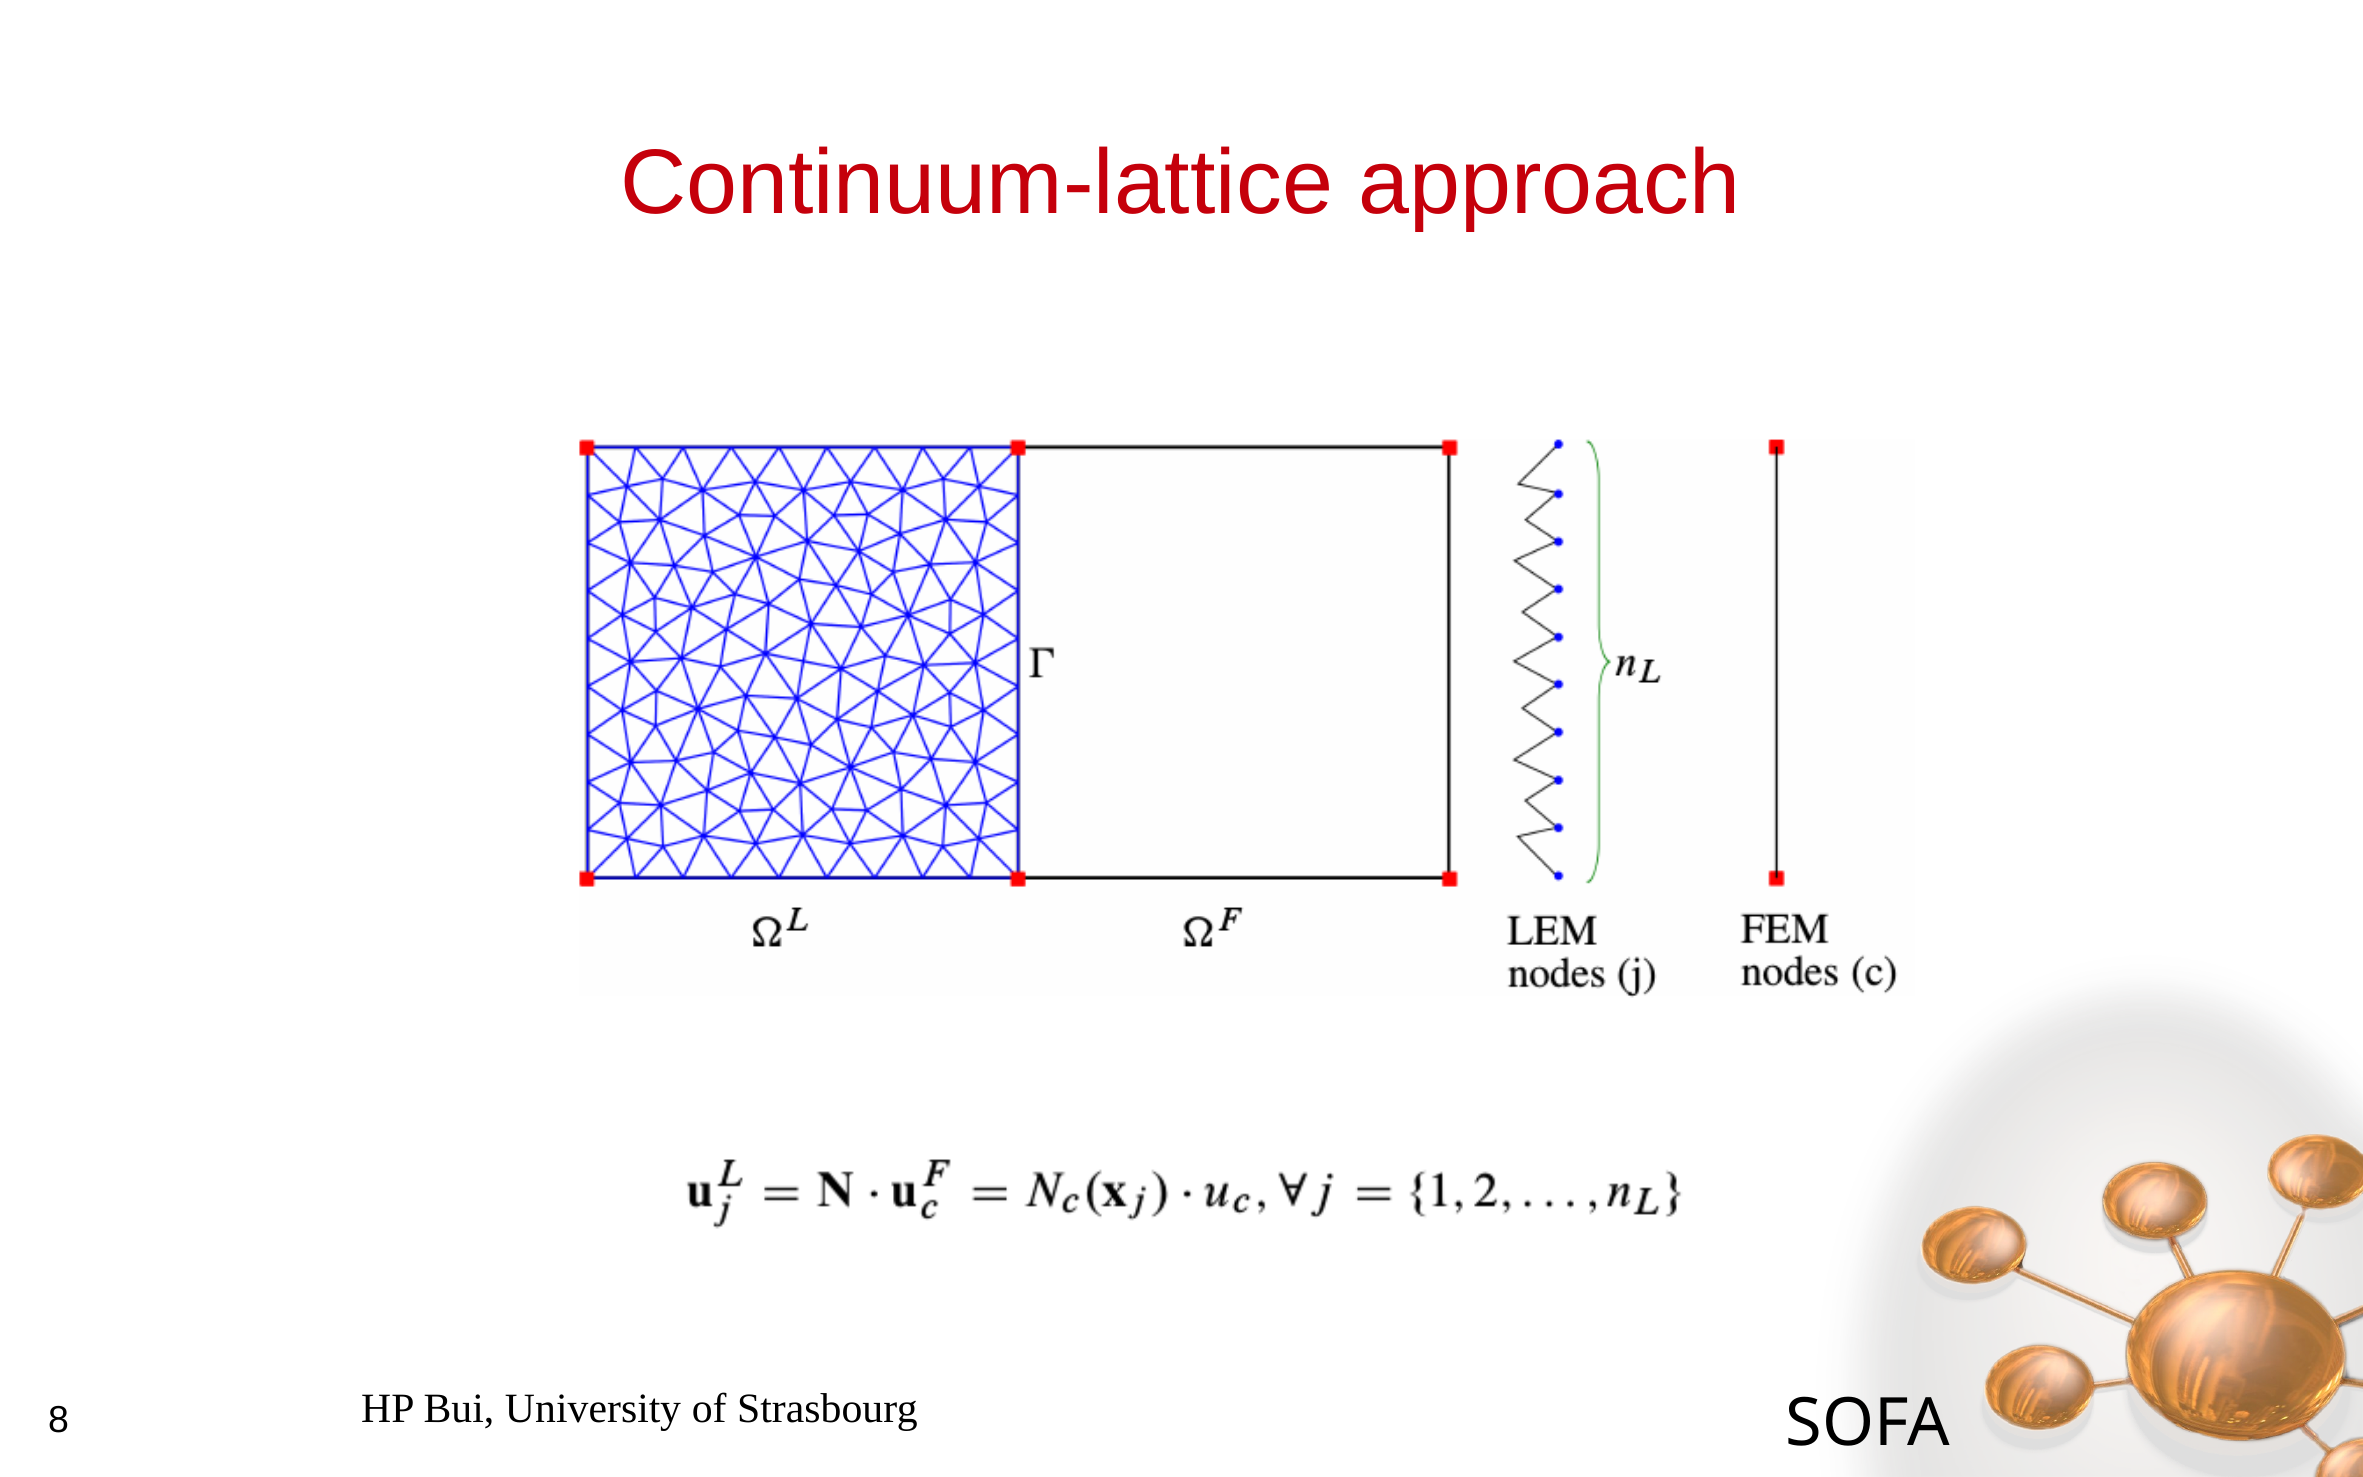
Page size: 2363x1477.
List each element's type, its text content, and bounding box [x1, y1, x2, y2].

title Continuum-lattice approach [118, 130, 2245, 234]
picture [652, 1126, 1703, 1257]
picture [564, 426, 1915, 1003]
